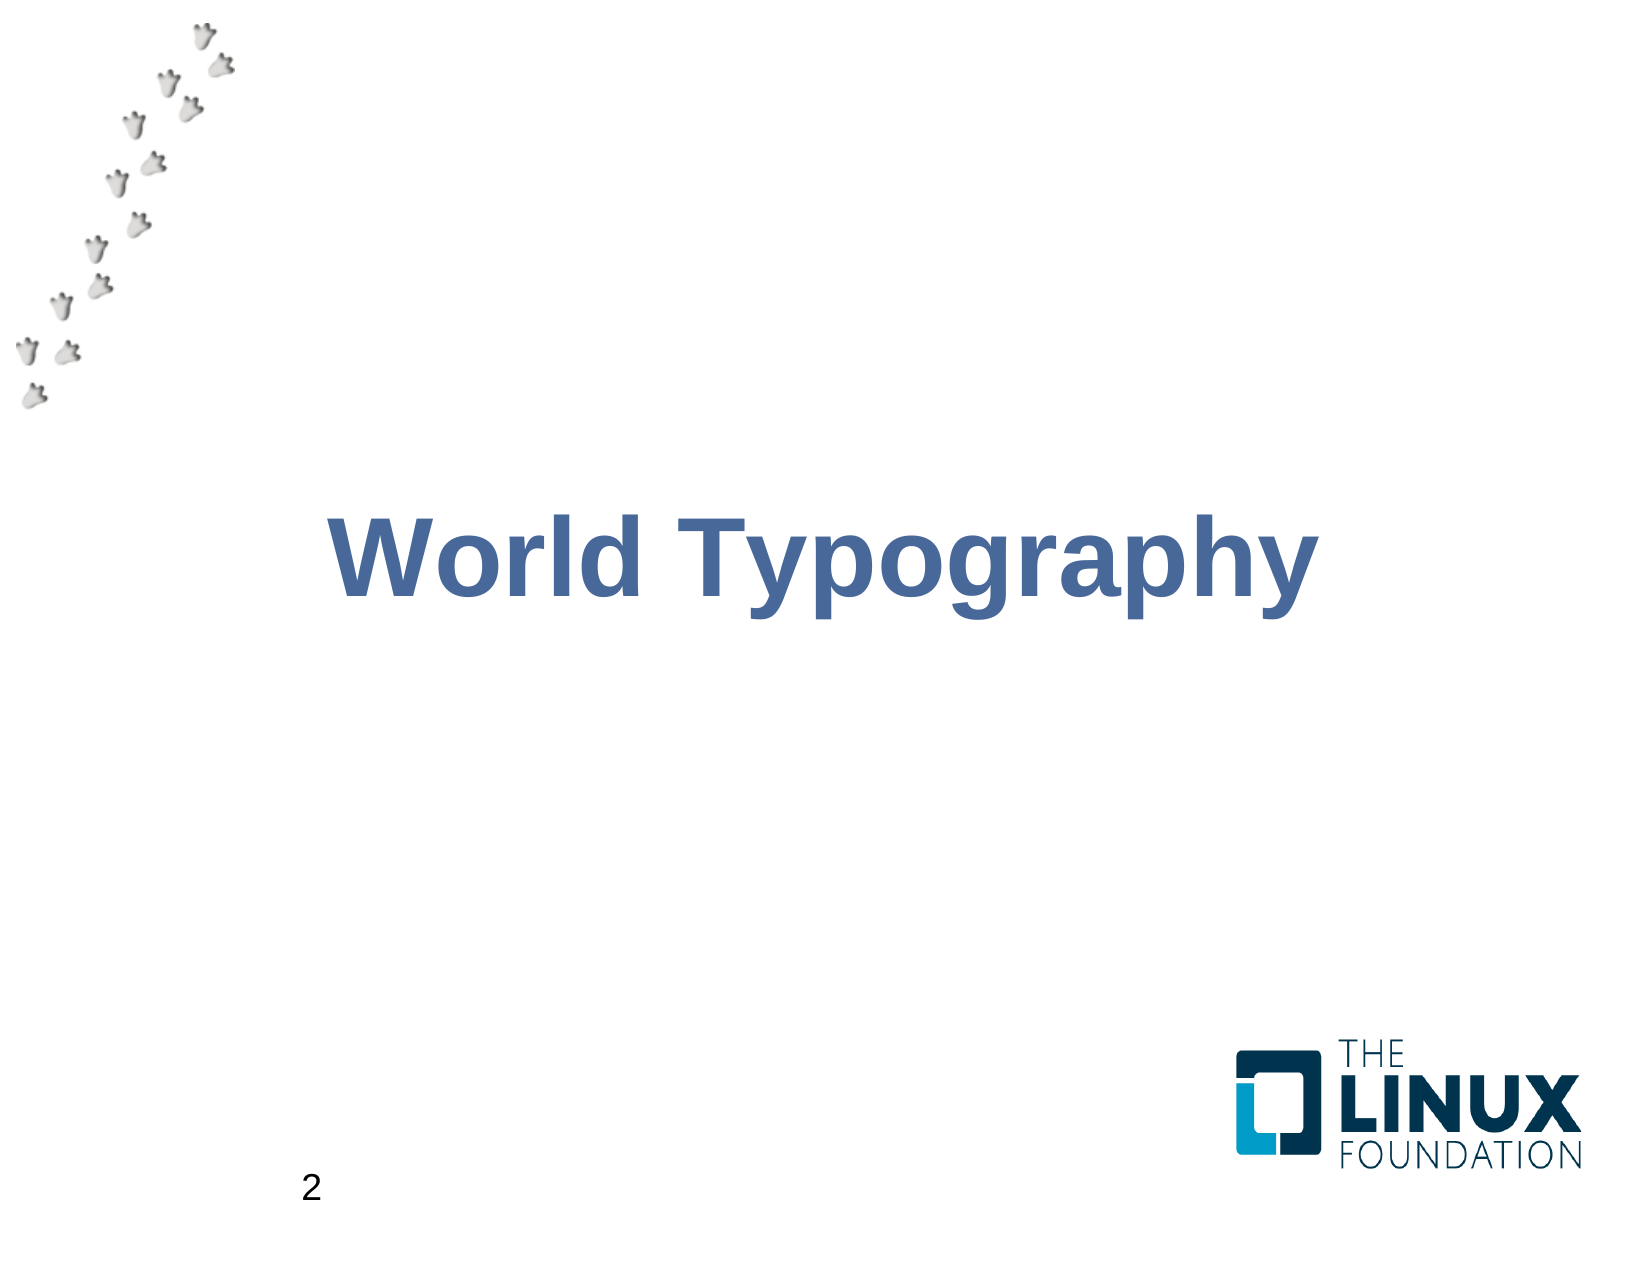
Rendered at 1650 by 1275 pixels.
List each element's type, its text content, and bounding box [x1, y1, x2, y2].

picture [16, 23, 235, 430]
title World Typography [135, 464, 1515, 659]
picture [1216, 1012, 1613, 1200]
